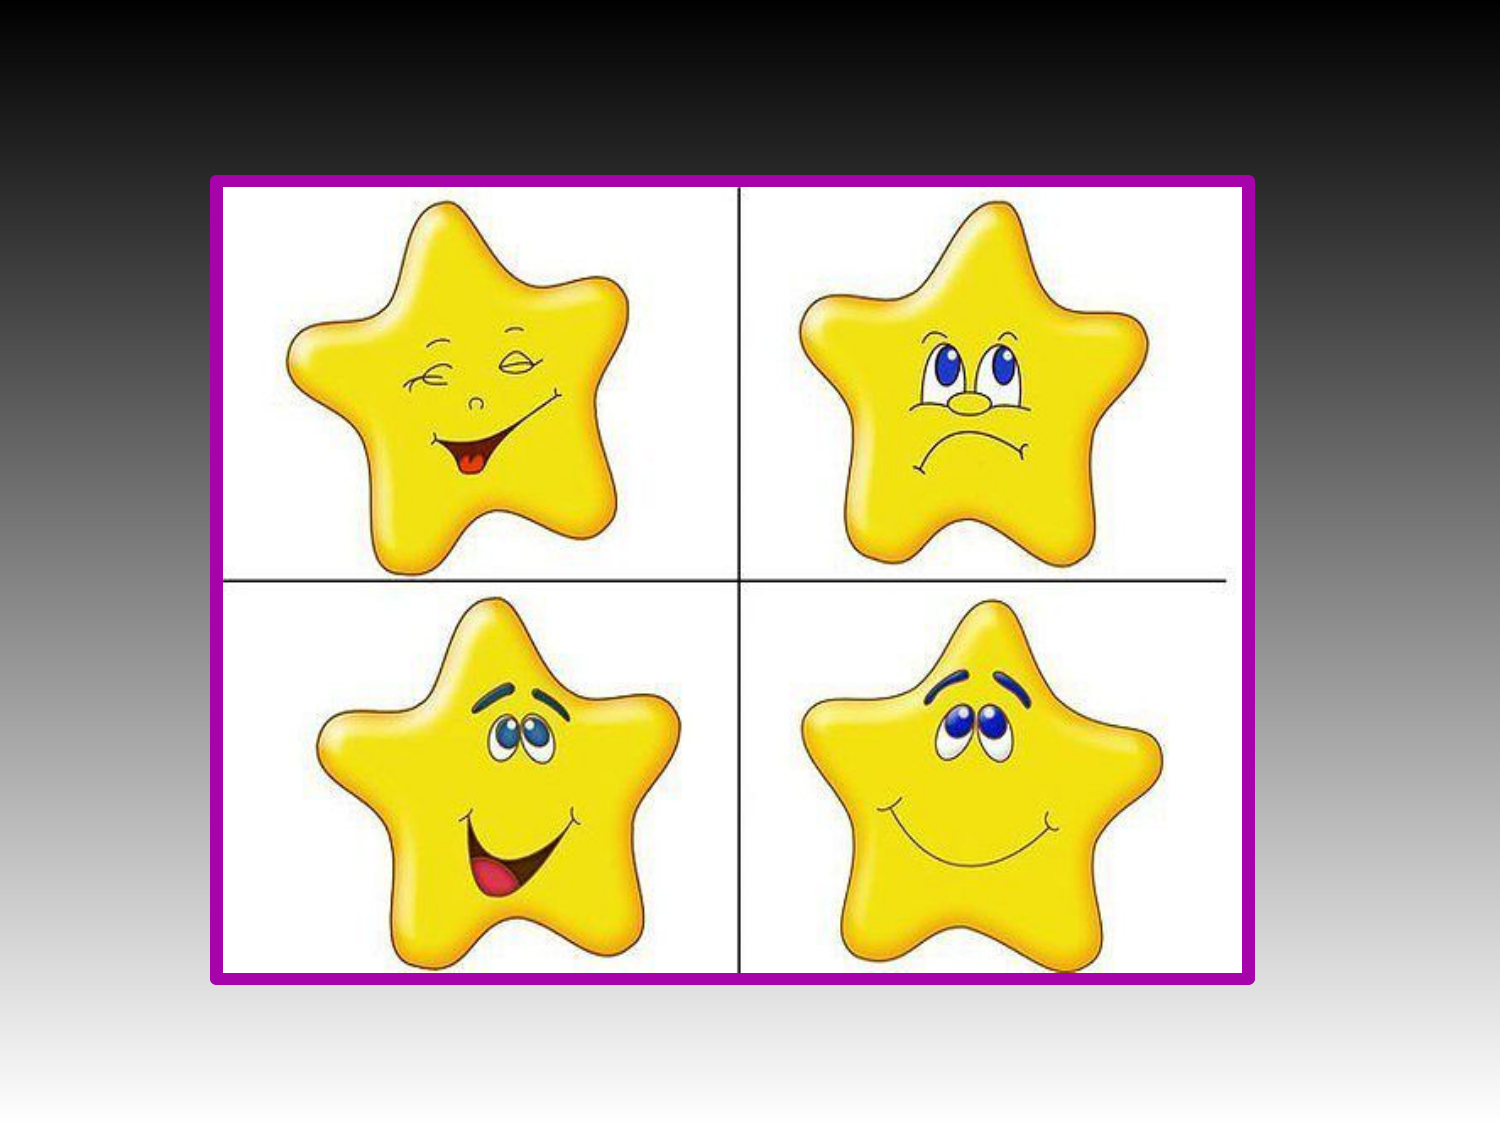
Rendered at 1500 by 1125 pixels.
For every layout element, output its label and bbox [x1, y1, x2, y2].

picture [222, 187, 1243, 973]
